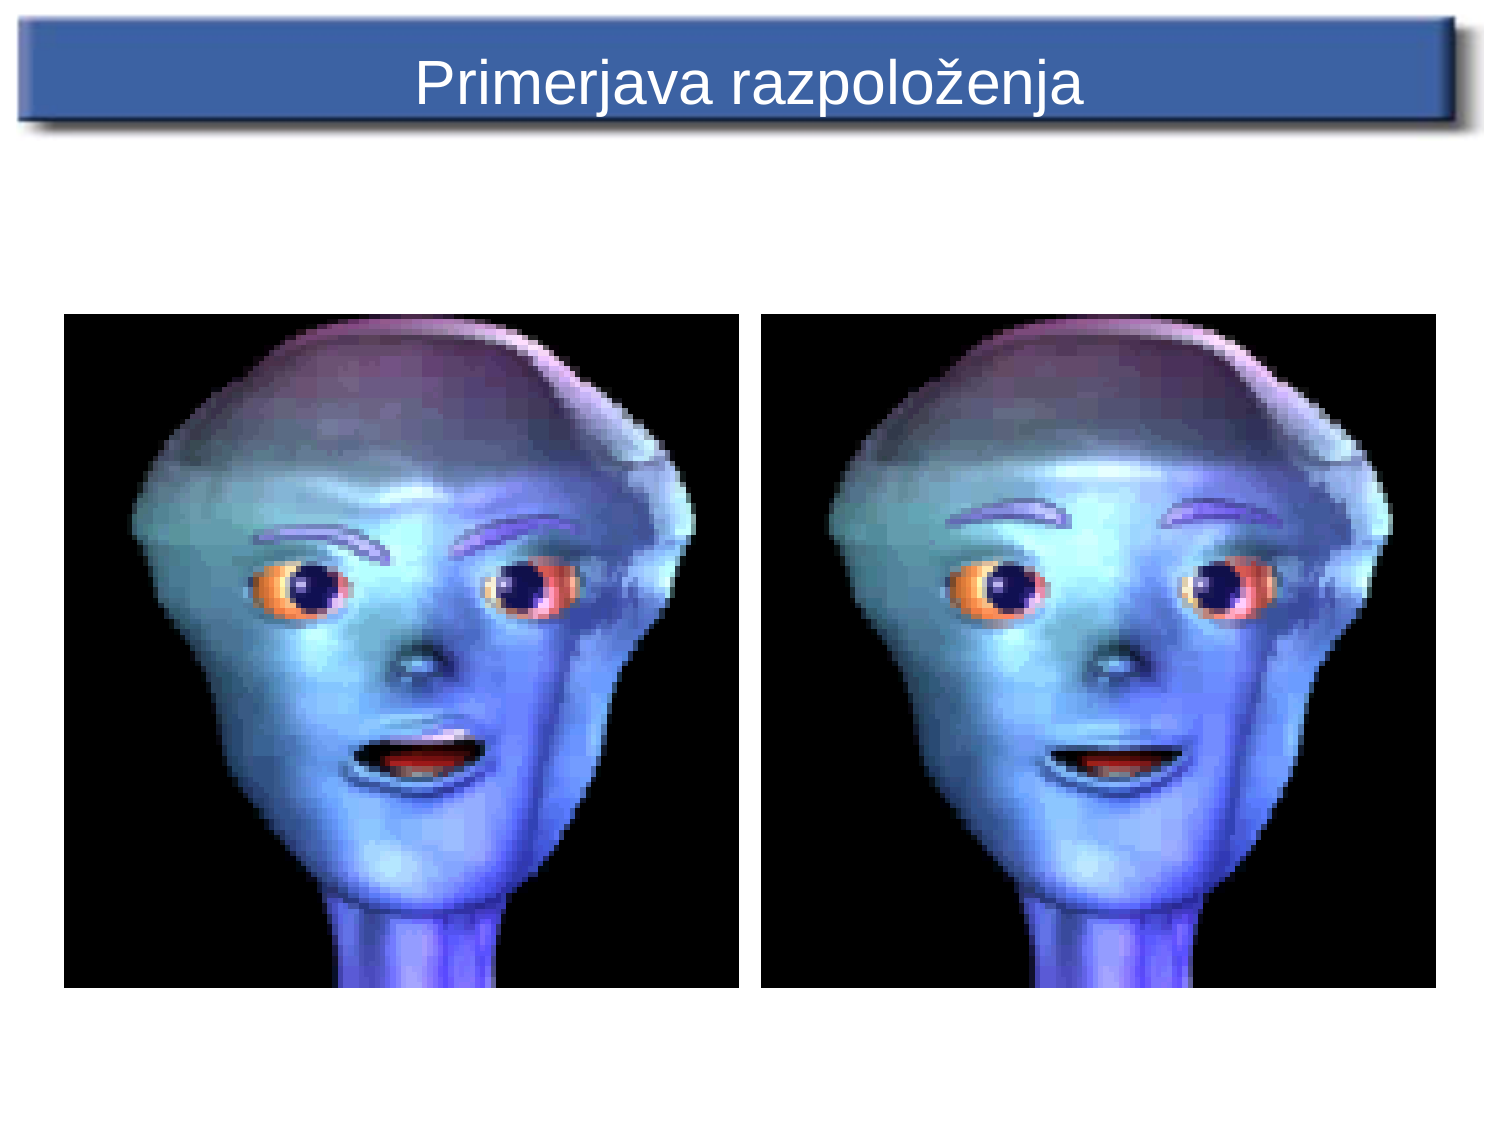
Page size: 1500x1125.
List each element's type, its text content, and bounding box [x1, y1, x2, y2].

picture [16, 13, 1484, 141]
picture [64, 314, 739, 988]
title Primerjava razpoloženja [75, 34, 1426, 125]
picture [761, 314, 1436, 988]
